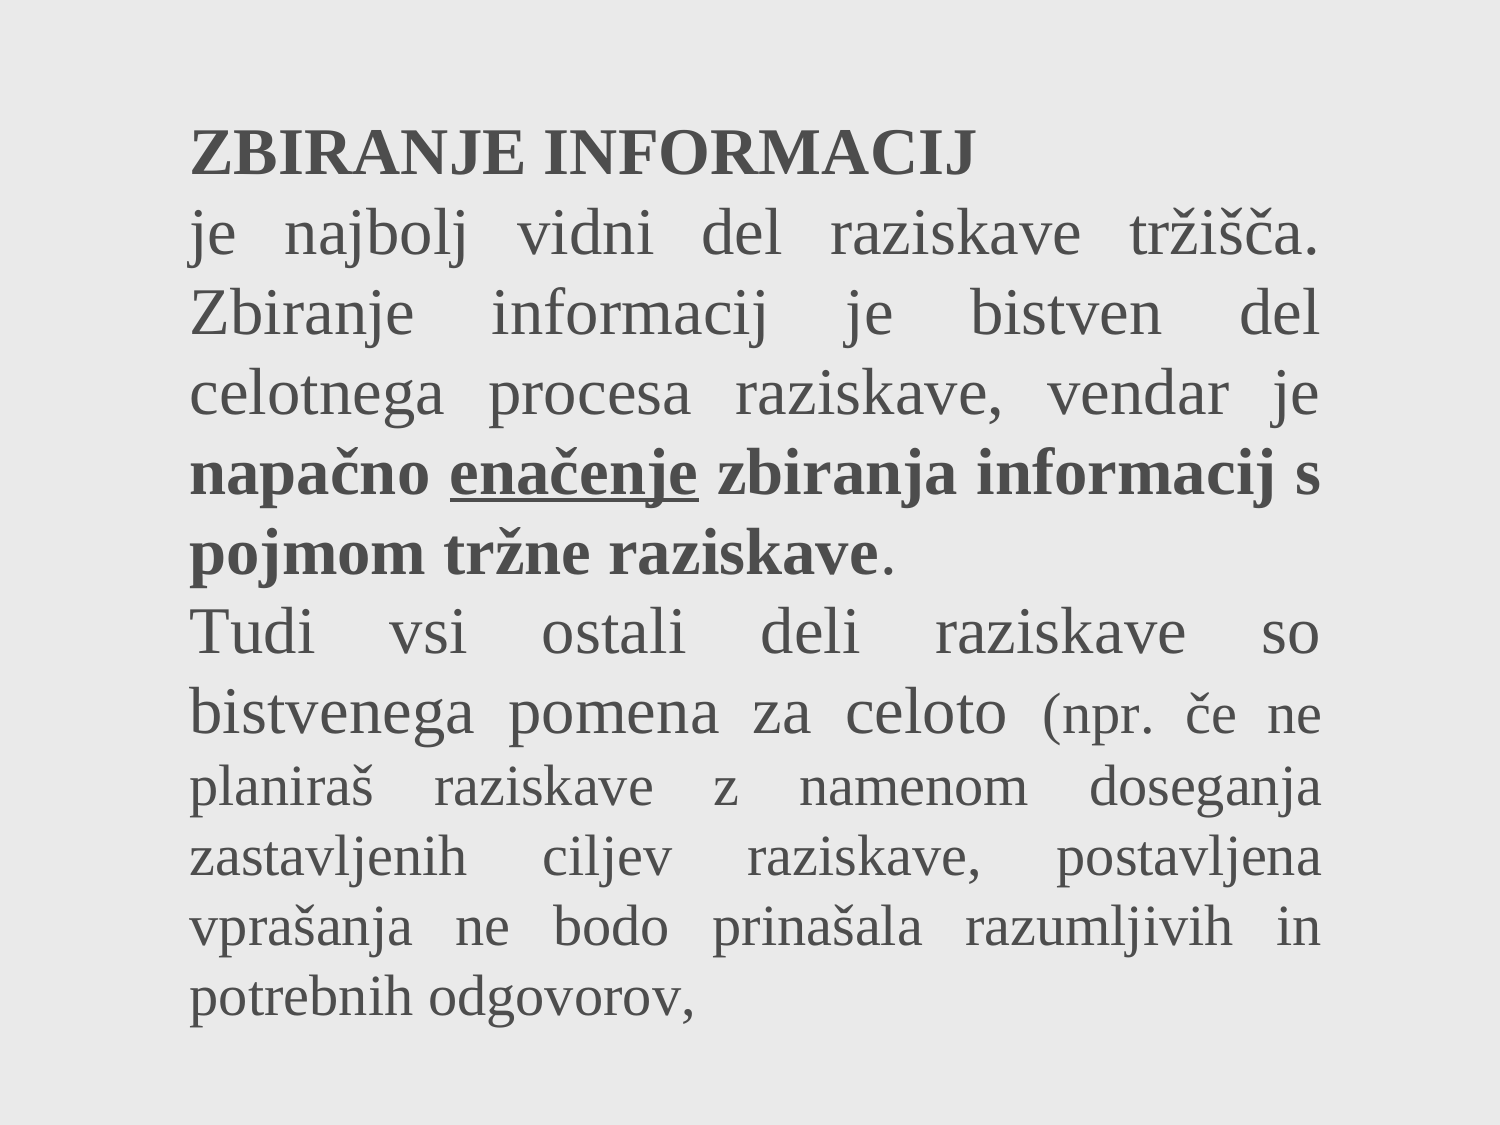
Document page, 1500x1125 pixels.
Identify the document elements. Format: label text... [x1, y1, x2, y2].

text_box ZBIRANJE INFORMACIJ je najbolj vidni del raziskave tržišča. Zbiranje informacij je bistven del celotnega procesa raziskave, vendar je napačno enačenje zbiranja informacij s pojmom tržne raziskave. Tudi vsi ostali deli raziskave so bistvenega pomena za celoto (npr. če ne planiraš raziskave z namenom doseganja zastavljenih ciljev raziskave, postavljena vprašanja ne bodo prinašala razumljivih in potrebnih odgovorov, [174, 99, 1338, 1036]
